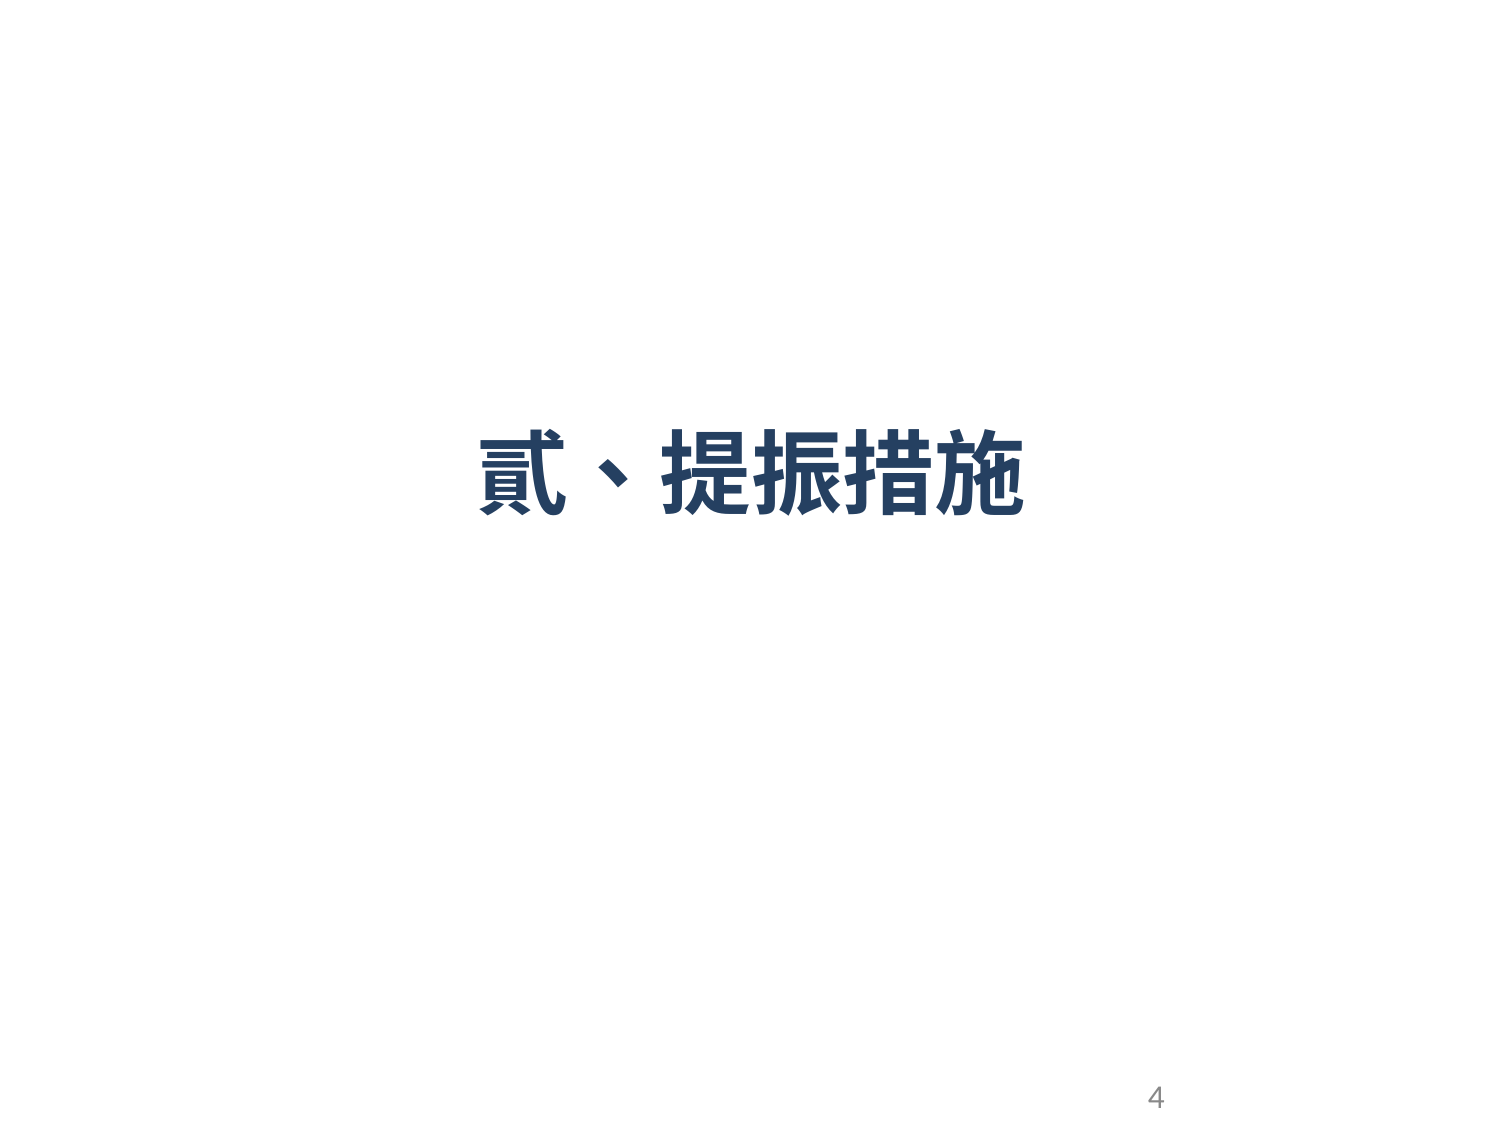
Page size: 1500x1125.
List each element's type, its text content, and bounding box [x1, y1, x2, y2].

title 貳、提振措施 [16, 258, 1486, 698]
text_box 4 [1132, 1065, 1483, 1125]
